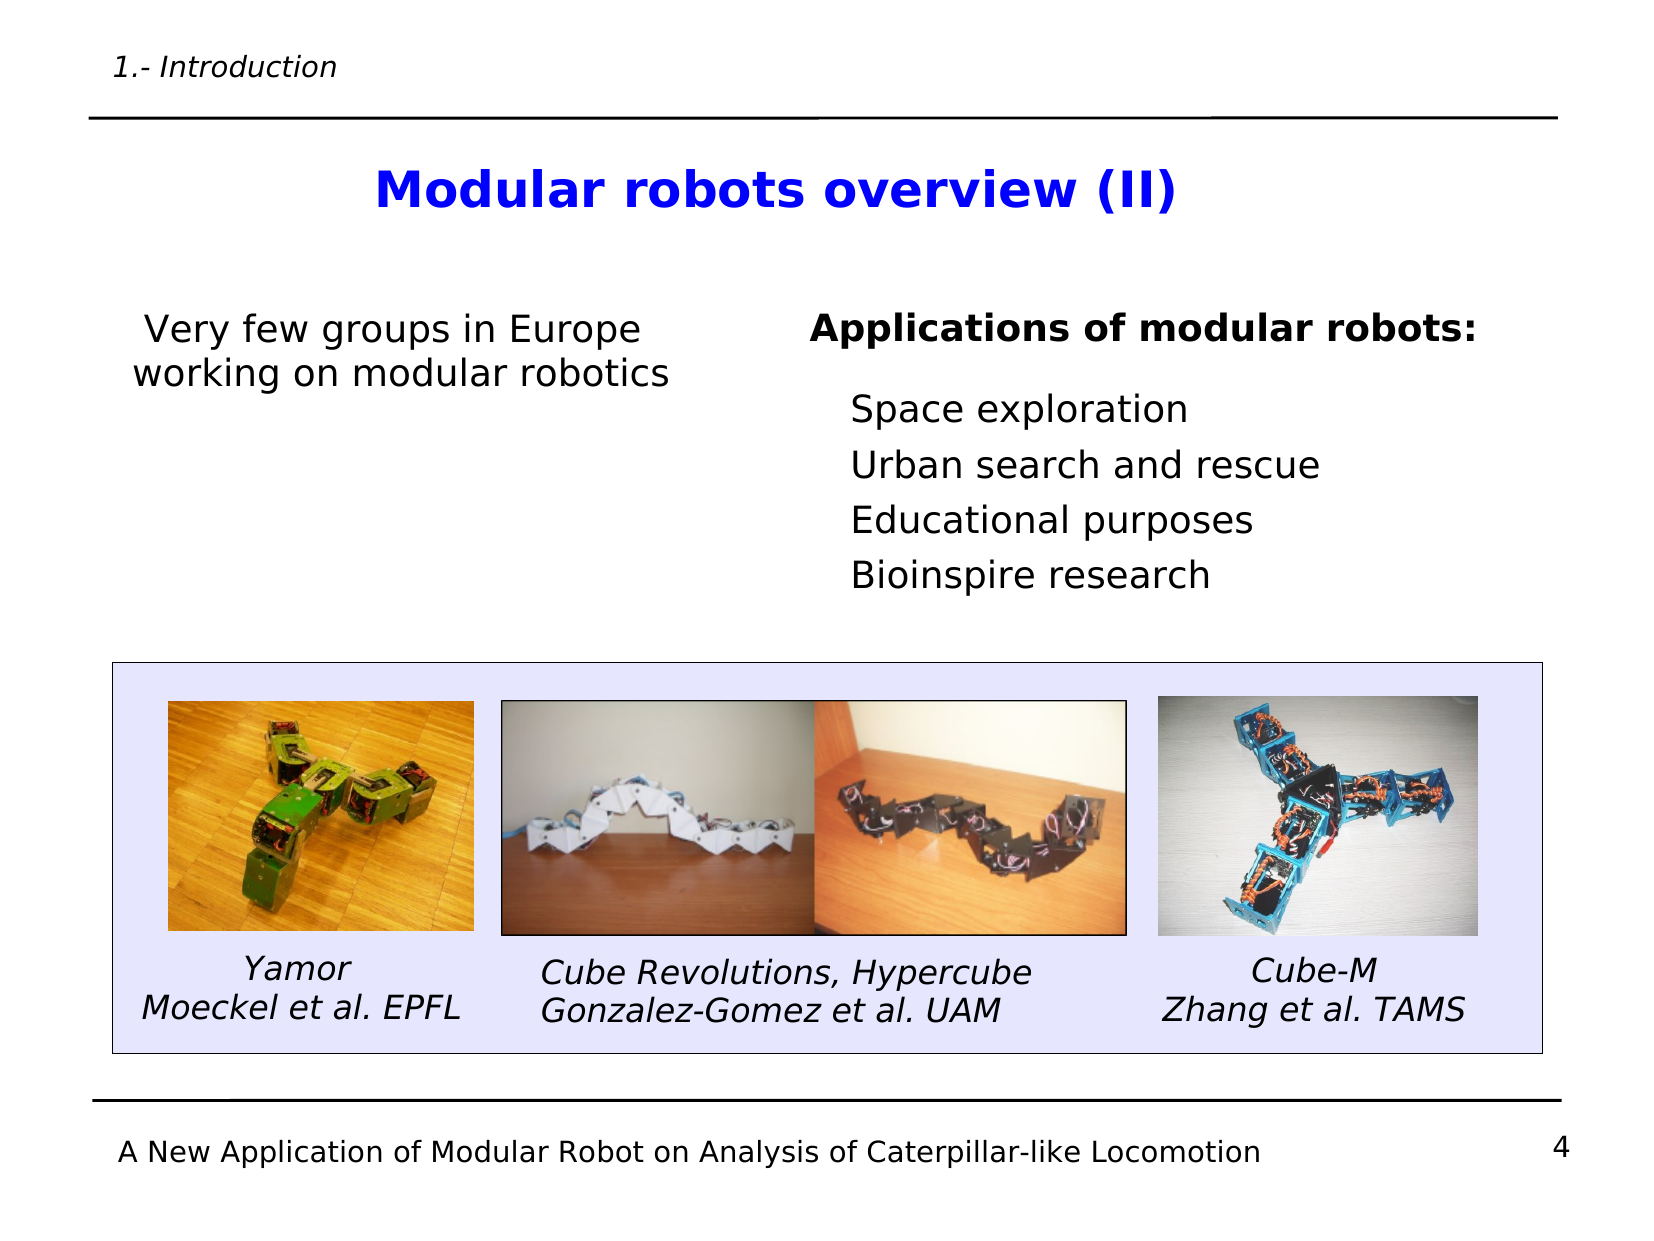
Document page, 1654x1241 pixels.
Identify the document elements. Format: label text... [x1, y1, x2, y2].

text_box Space exploration Urban search and rescue Educational purposes Bioinspire research [823, 380, 1476, 605]
text_box Yamor Moeckel et al. EPFL [126, 942, 478, 1049]
text_box Modular robots overview (II) [360, 153, 1195, 227]
text_box Cube-M Zhang et al. TAMS [1147, 944, 1482, 1050]
text_box Cube Revolutions, Hypercube Gonzalez-Gomez et al. UAM [526, 946, 1059, 1052]
text_box A New Application of Modular Robot on Analysis of Caterpillar-like Locomotion [103, 1127, 1278, 1177]
picture [501, 700, 1127, 936]
text_box [112, 662, 1543, 1054]
text_box 1.- Introduction [97, 42, 353, 93]
picture [1158, 696, 1478, 936]
picture [168, 701, 474, 931]
text_box Very few groups in Europe working on modular robotics [117, 300, 724, 403]
text_box Applications of modular robots: [794, 298, 1494, 358]
